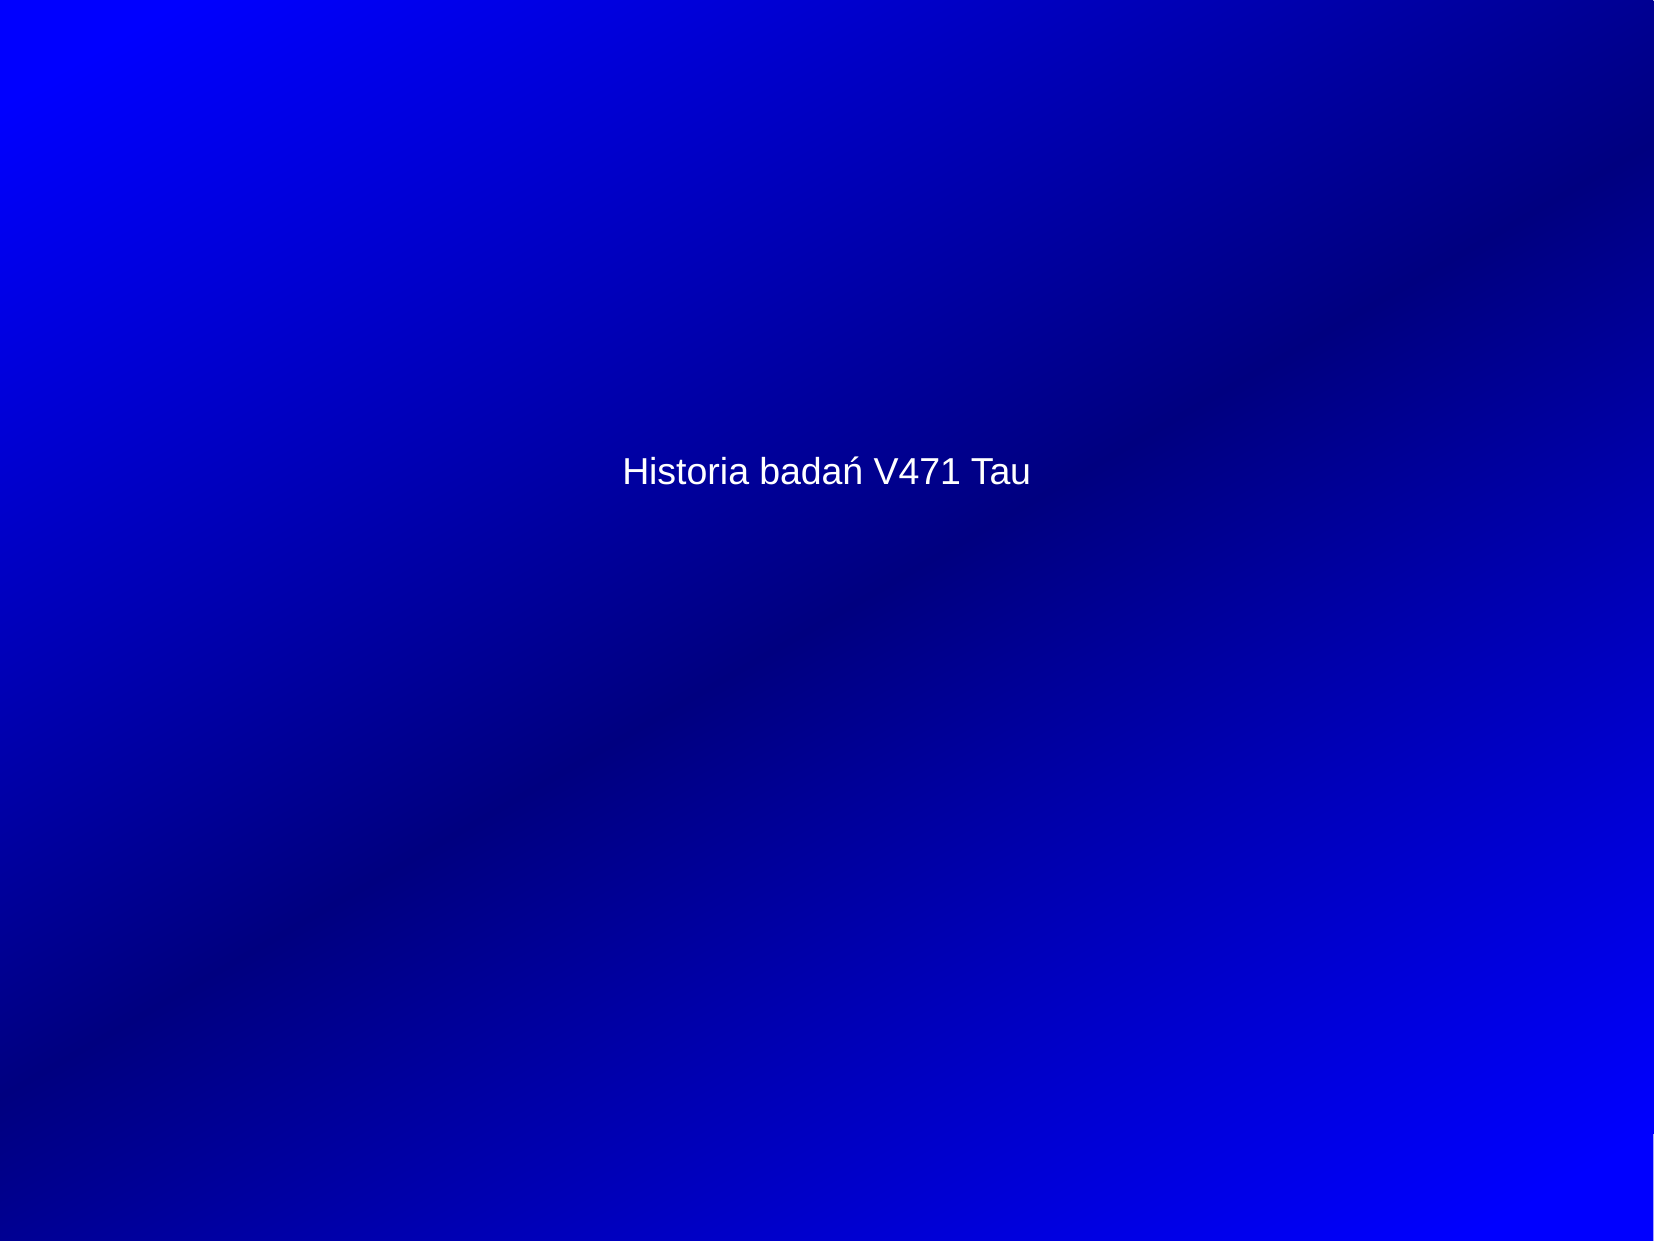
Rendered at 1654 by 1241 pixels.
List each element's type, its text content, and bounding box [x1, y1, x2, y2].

text_box Historia badań V471 Tau [607, 442, 1046, 500]
